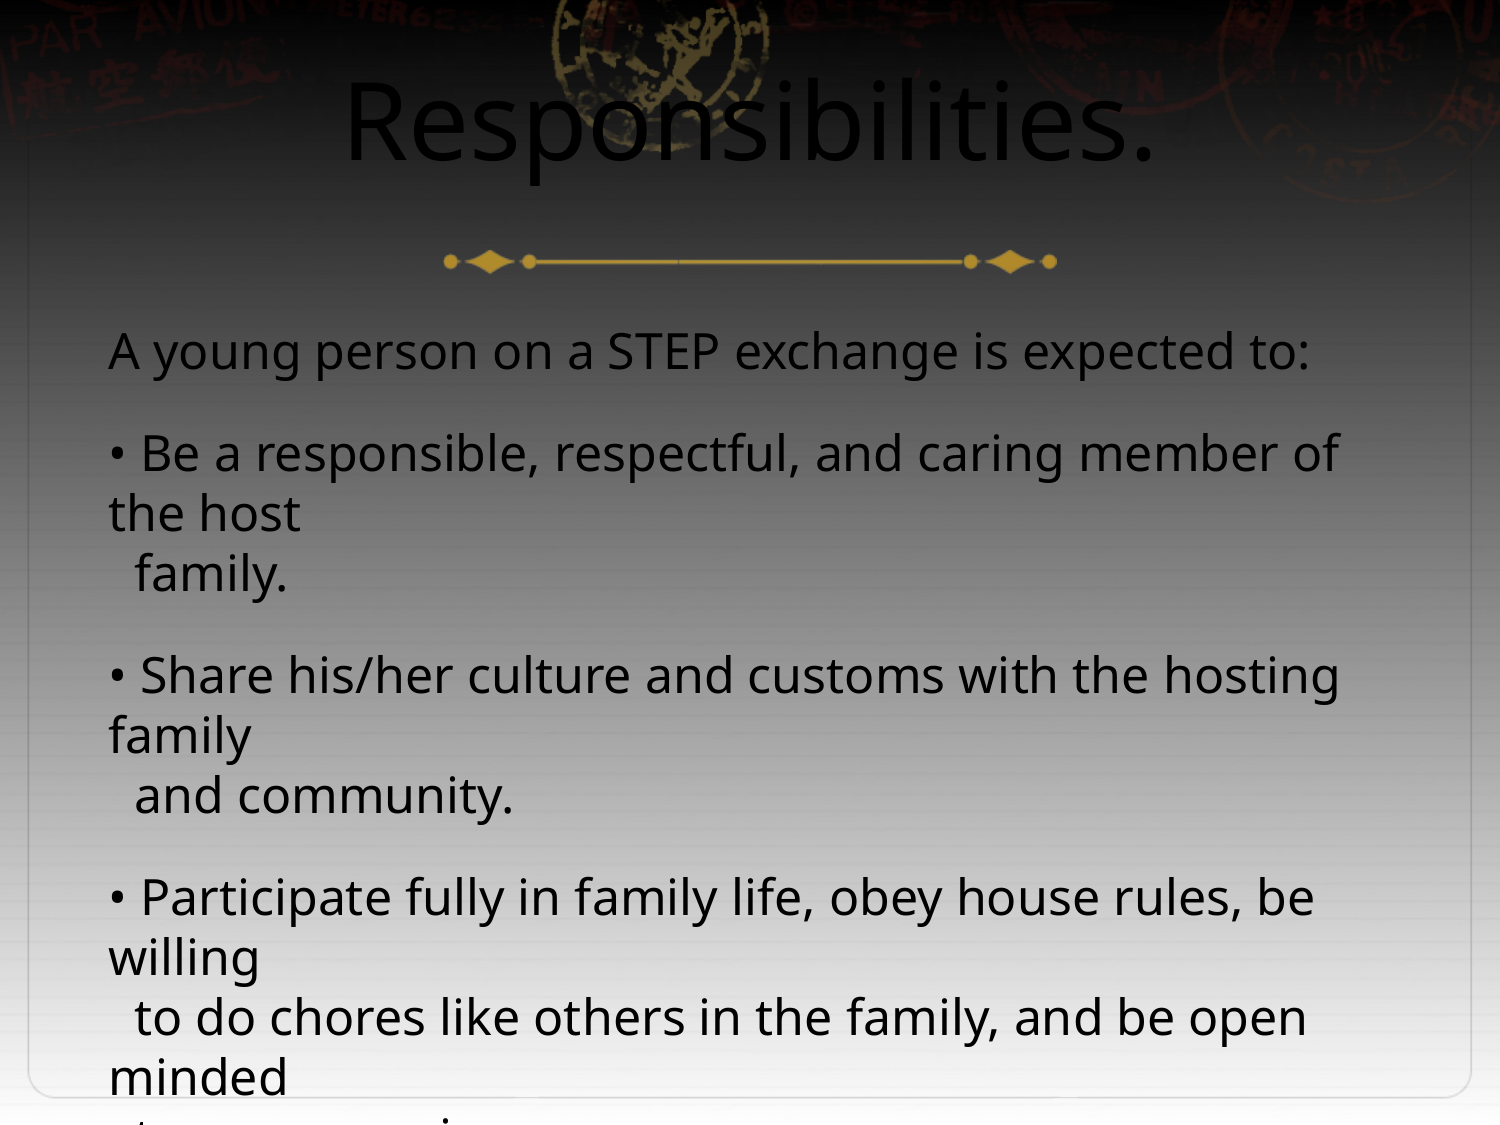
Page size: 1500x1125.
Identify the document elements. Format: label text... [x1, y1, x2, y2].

title Responsibilities. [93, 45, 1407, 233]
list A young person on a STEP exchange is expected to: • Be a responsible, respectful, and caring member of the host family. • Share his/her culture and customs with the hosting family and community. • Participate fully in family life, obey house rules, be willing to do chores like others in the family, and be open minded to new experiences. [93, 312, 1407, 988]
picture [0, 0, 1500, 1125]
